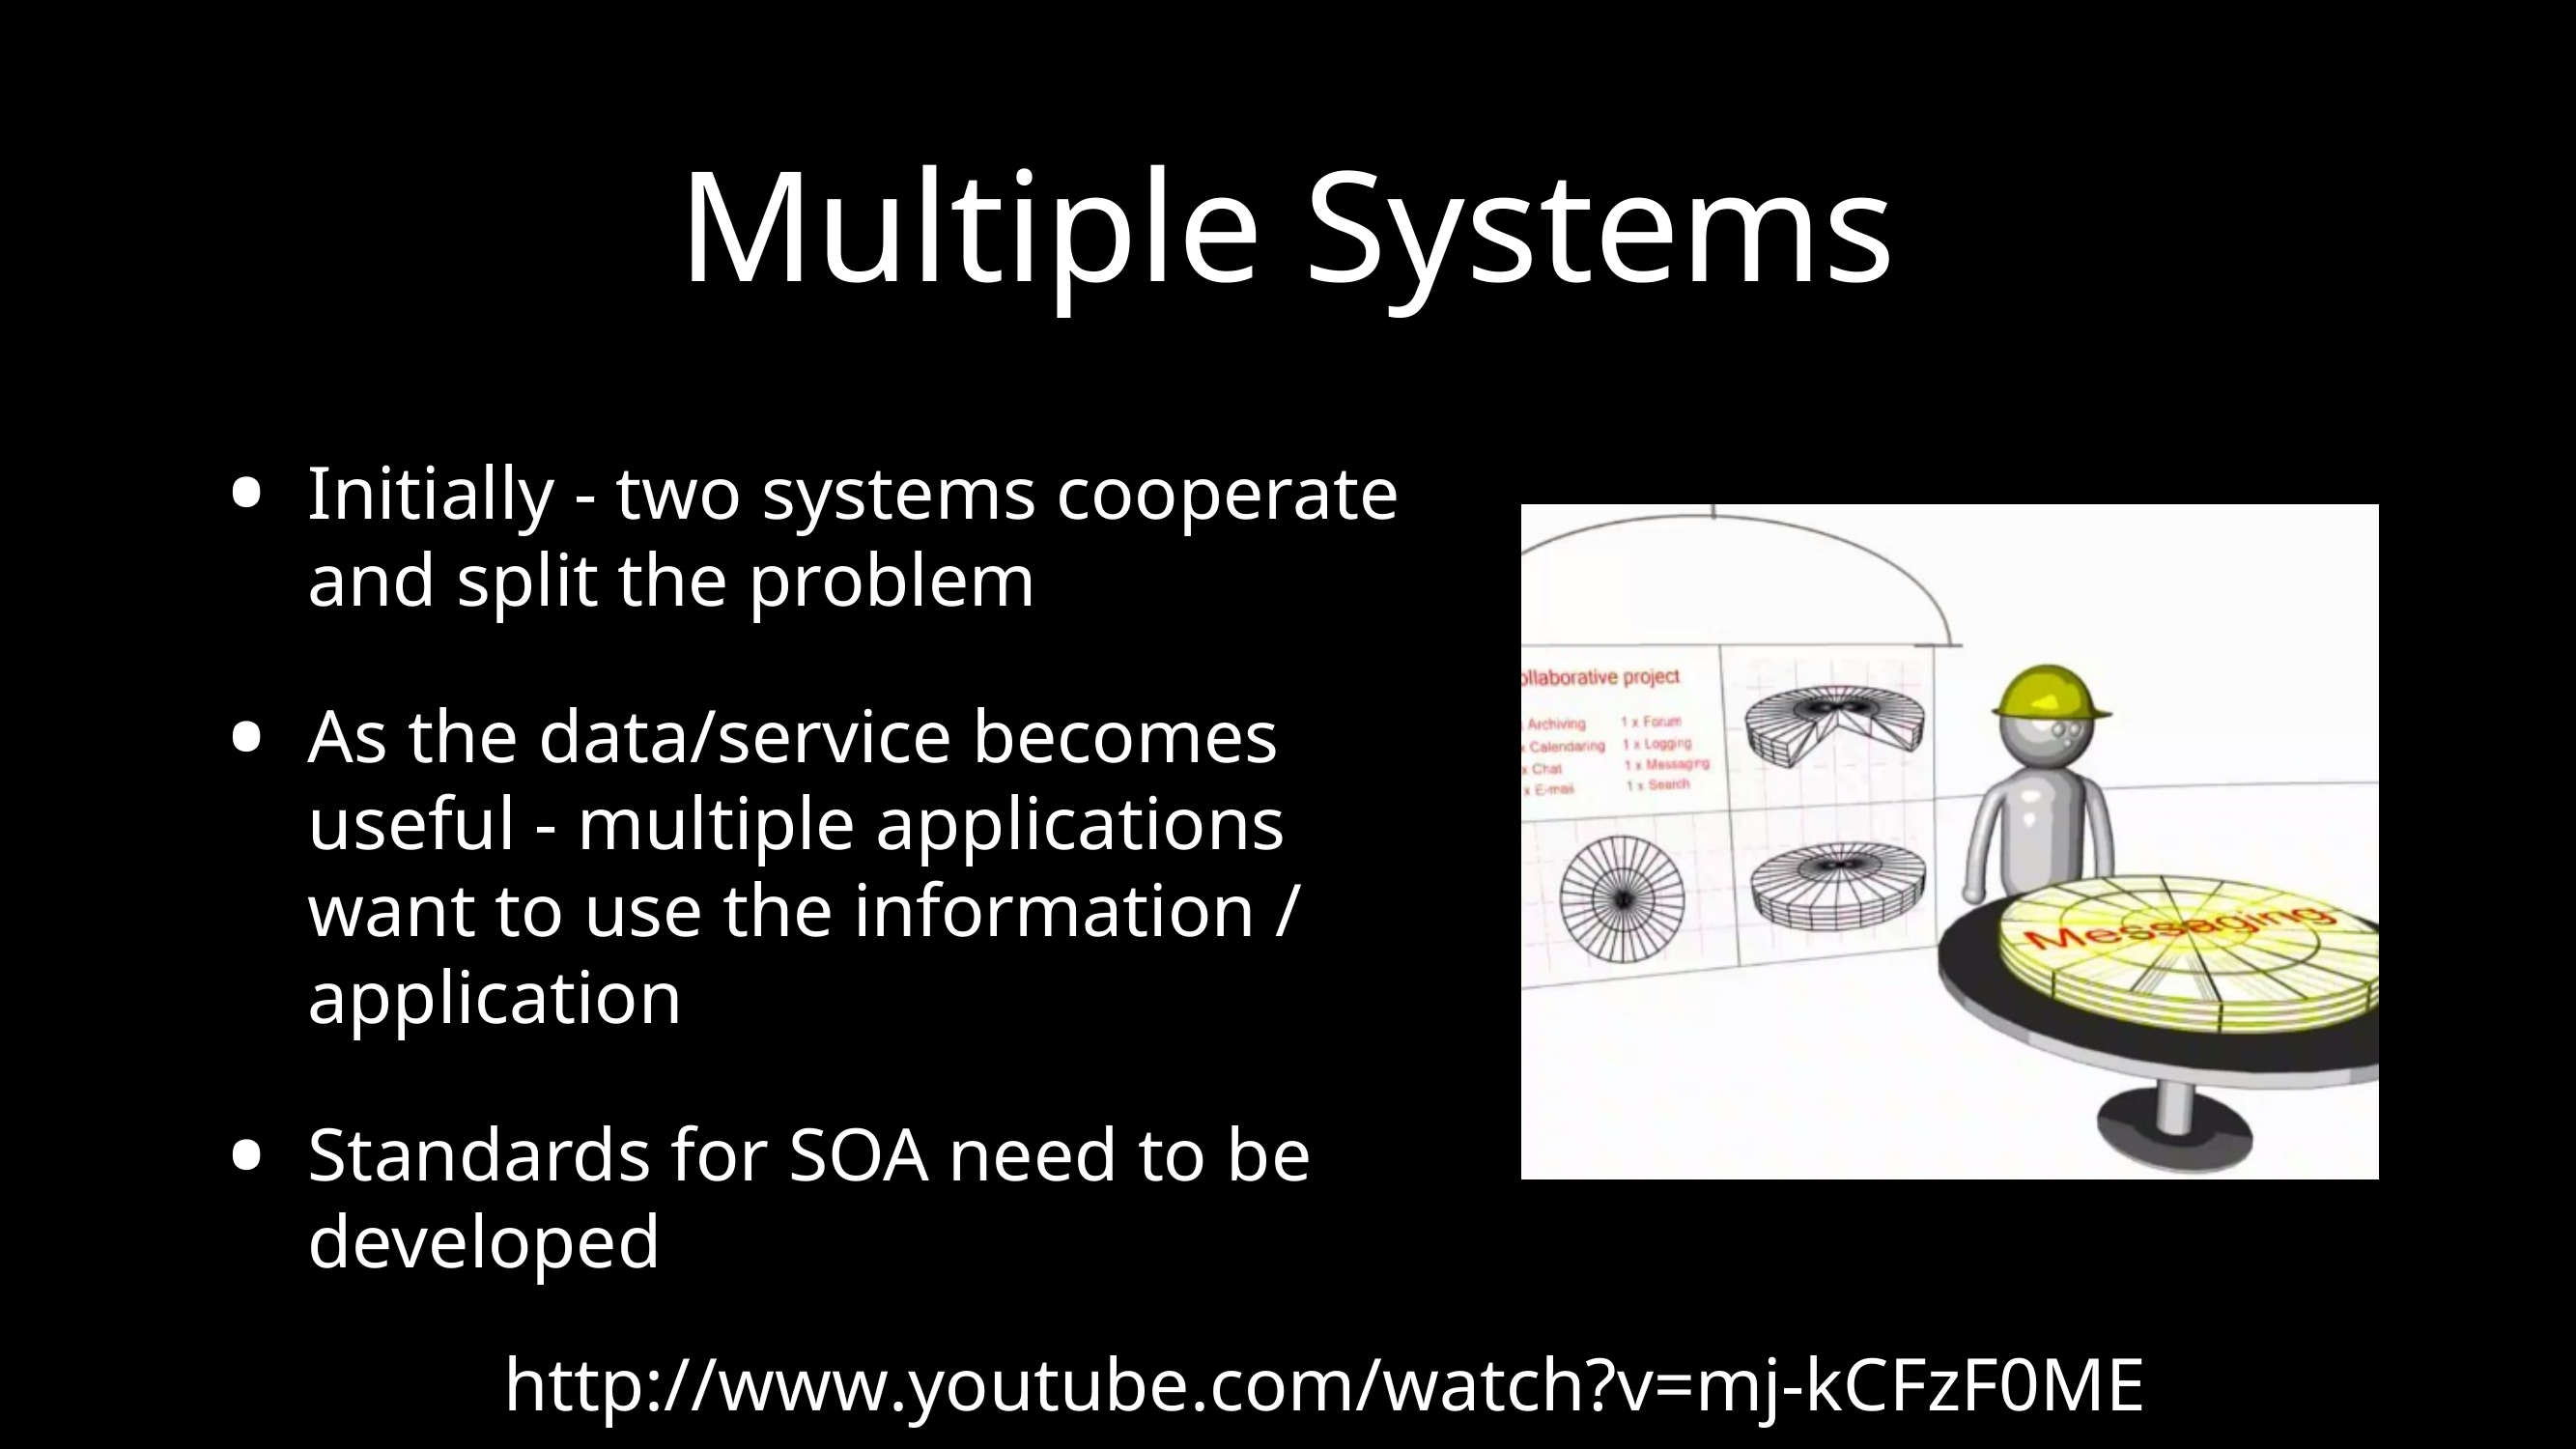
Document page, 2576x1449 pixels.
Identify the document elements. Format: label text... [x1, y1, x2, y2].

title Multiple Systems [183, 38, 2392, 403]
text_box http://www.youtube.com/watch?v=mj-kCFzF0ME [503, 1338, 2148, 1426]
list Initially - two systems cooperate and split the problem As the data/service becomes useful - multiple applications want to use the information / application Standards for SOA need to be developed [183, 412, 1473, 1317]
picture [1521, 504, 2379, 1179]
